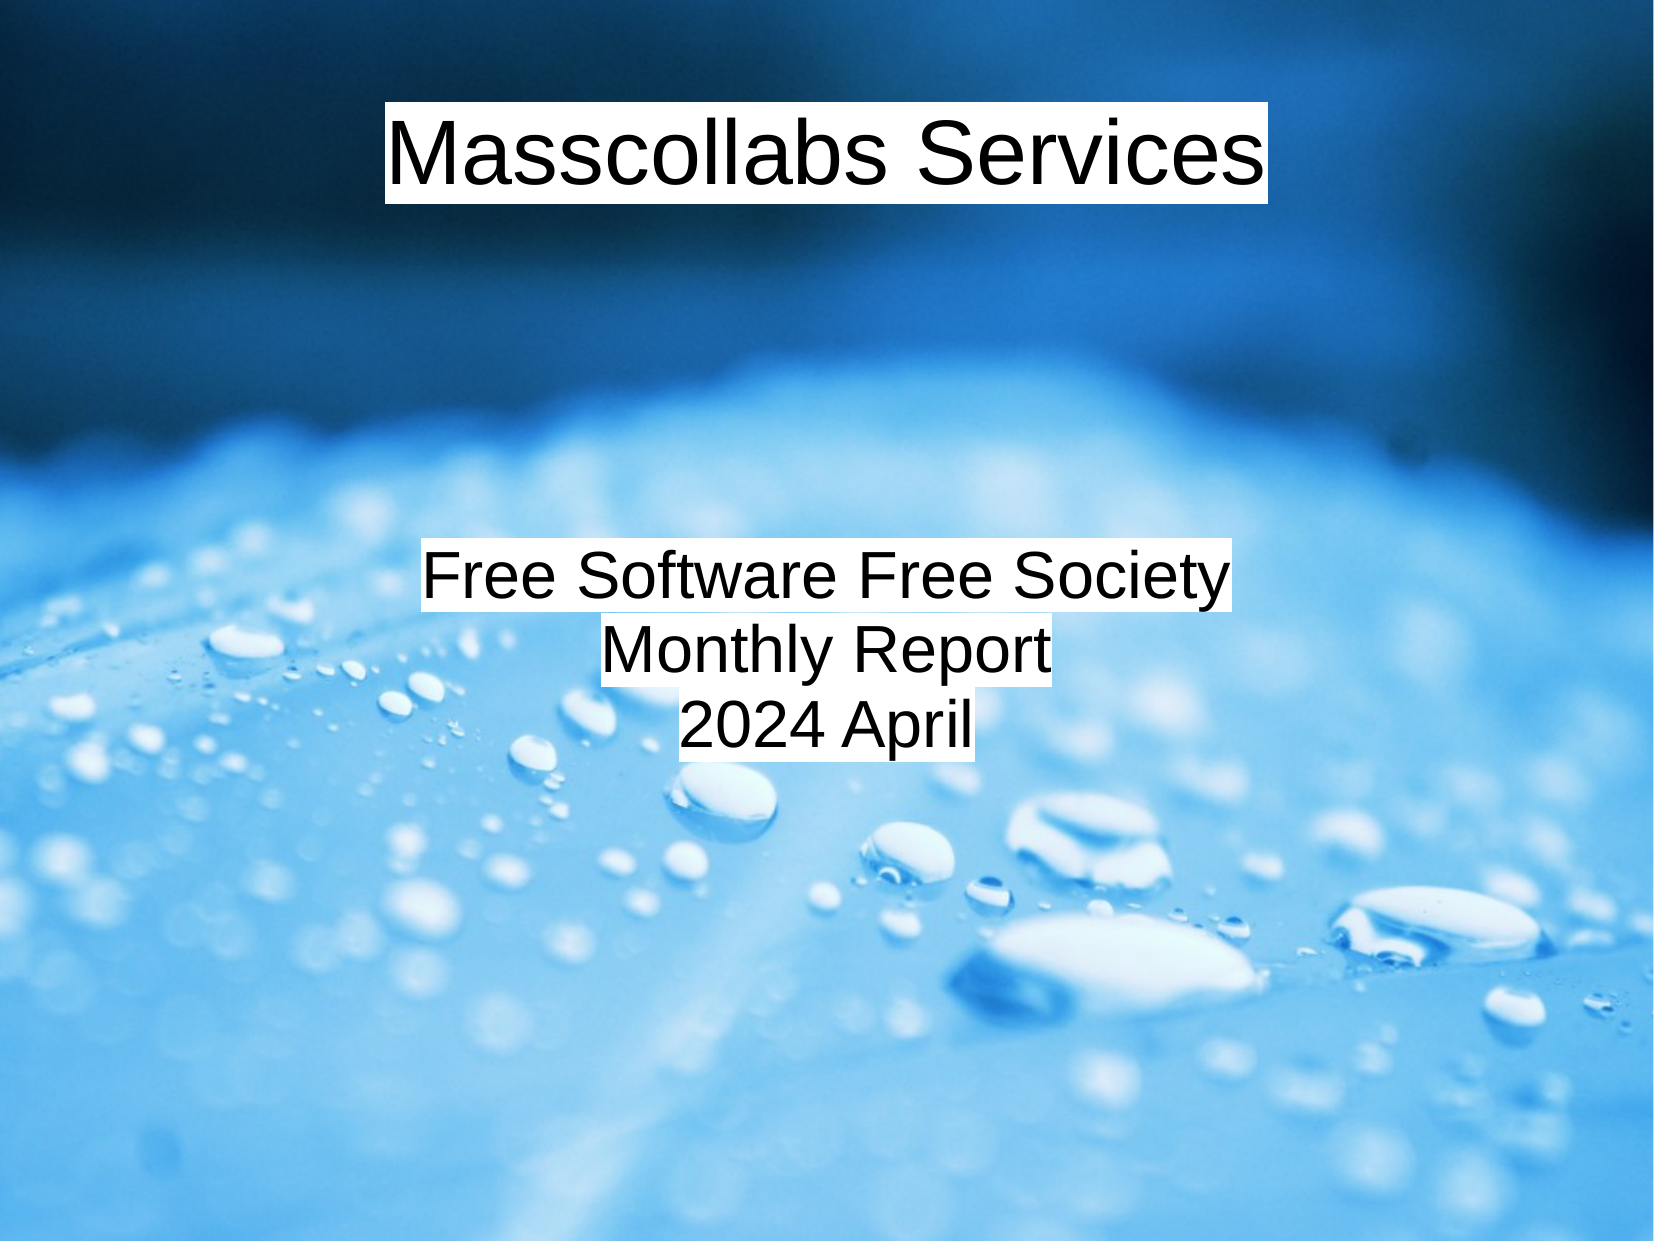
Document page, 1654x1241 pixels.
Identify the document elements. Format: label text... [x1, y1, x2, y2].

title Masscollabs Services [82, 49, 1571, 257]
picture [0, 0, 1654, 1241]
subtitle Free Software Free Society Monthly Report 2024 April [82, 290, 1571, 1010]
